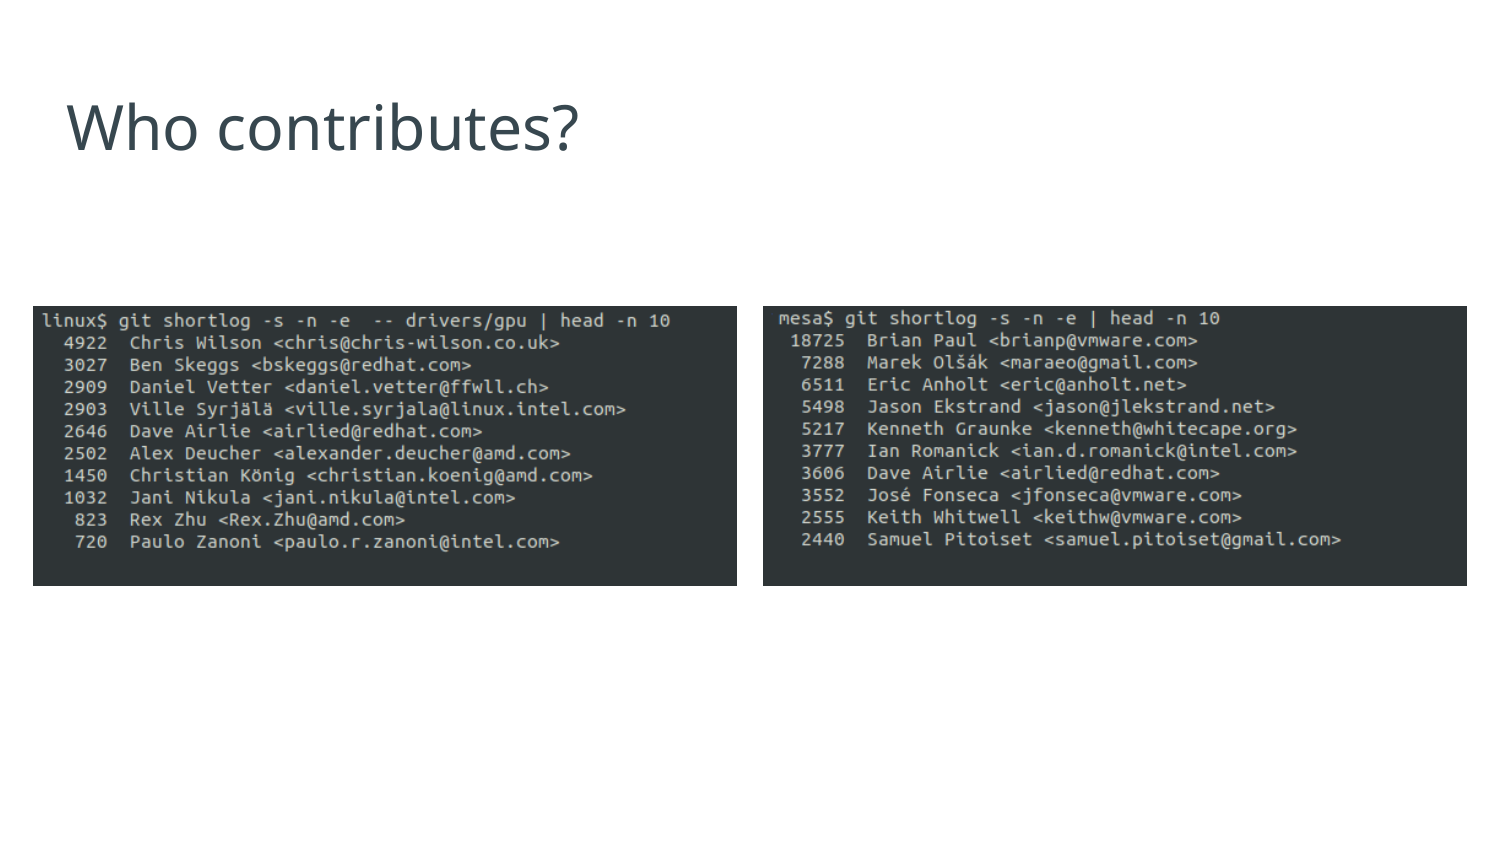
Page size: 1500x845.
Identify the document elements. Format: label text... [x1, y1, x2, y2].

picture [33, 306, 737, 586]
title Who contributes? [51, 72, 1449, 167]
picture [763, 306, 1467, 586]
